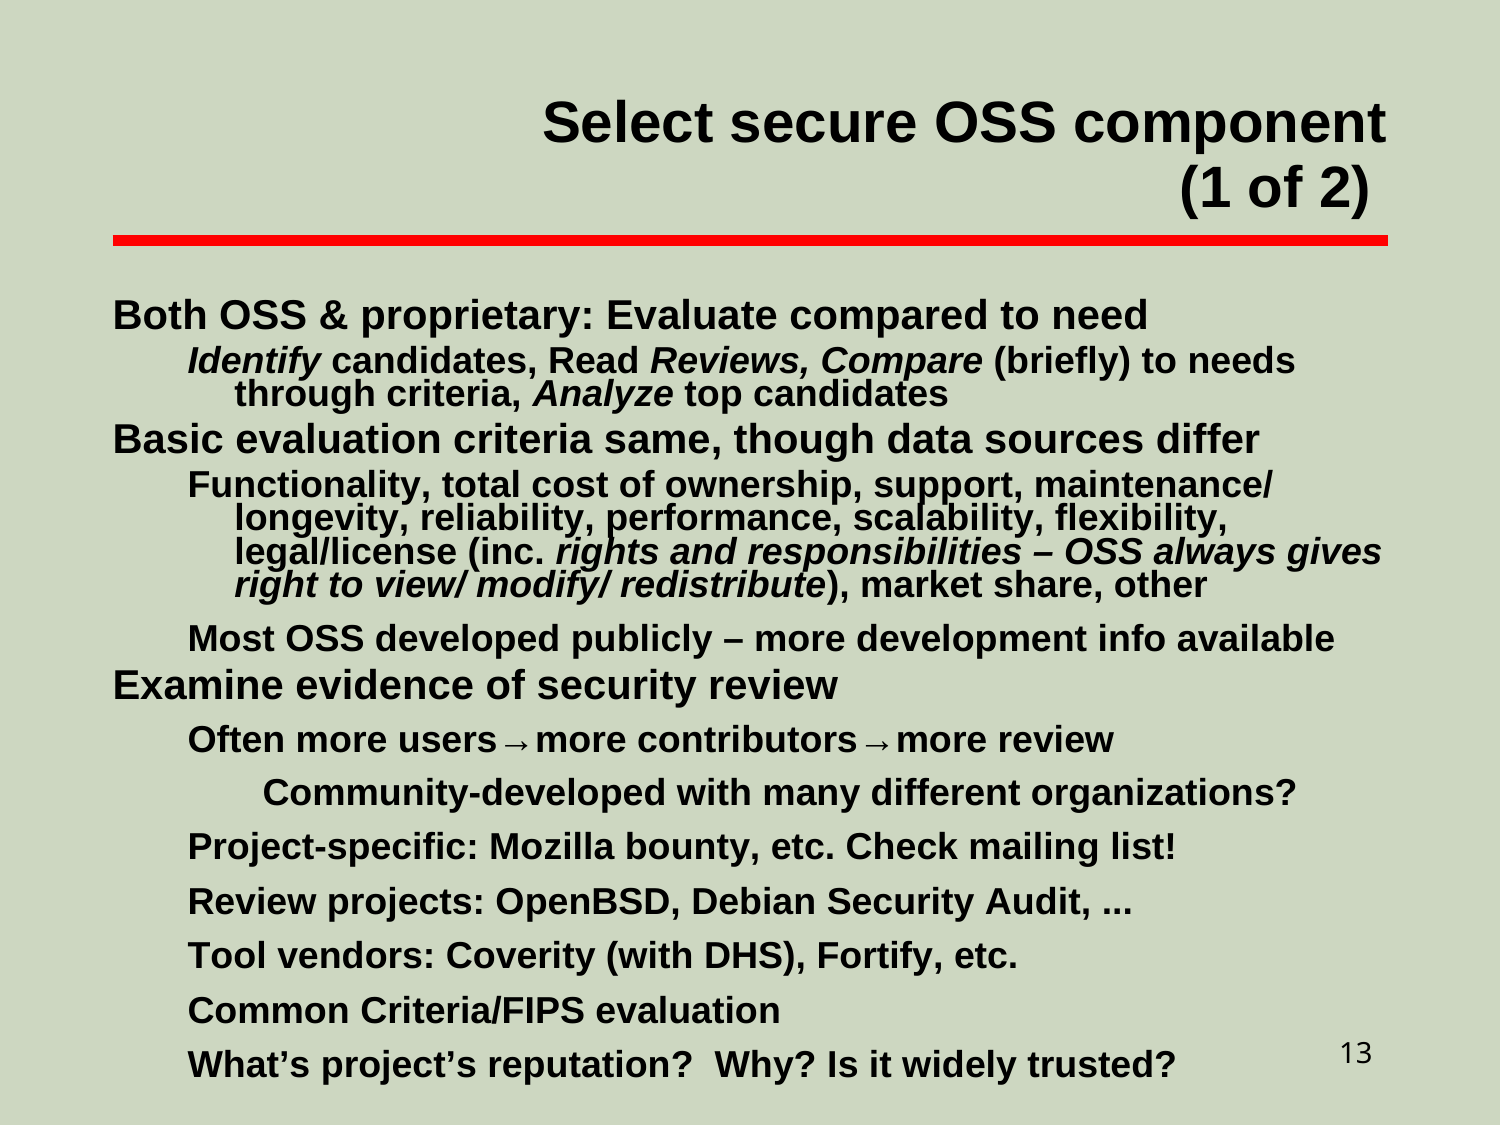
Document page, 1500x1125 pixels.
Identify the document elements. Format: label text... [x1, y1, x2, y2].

title Select secure OSS component (1 of 2) [337, 89, 1388, 220]
list Both OSS & proprietary: Evaluate compared to need Identify candidates, Read Reviews, Compare (briefly) to needs through criteria, Analyze top candidates Basic evaluation criteria same, though data sources differ Functionality, total cost of ownership, support, maintenance/ longevity, reliability, performance, scalability, flexibility, legal/license (inc. rights and responsibilities – OSS always gives right to view/ modify/ redistribute), market share, other Most OSS developed publicly – more development info available Examine evidence of security review Often more users→more contributors→more review Community-developed with many different organizations? Project-specific: Mozilla bounty, etc. Check mailing list! Review projects: OpenBSD, Debian Security Audit, ... Tool vendors: Coverity (with DHS), Fortify, etc. Common Criteria/FIPS evaluation What’s project’s reputation? Why? Is it widely trusted? [112, 299, 1388, 1096]
